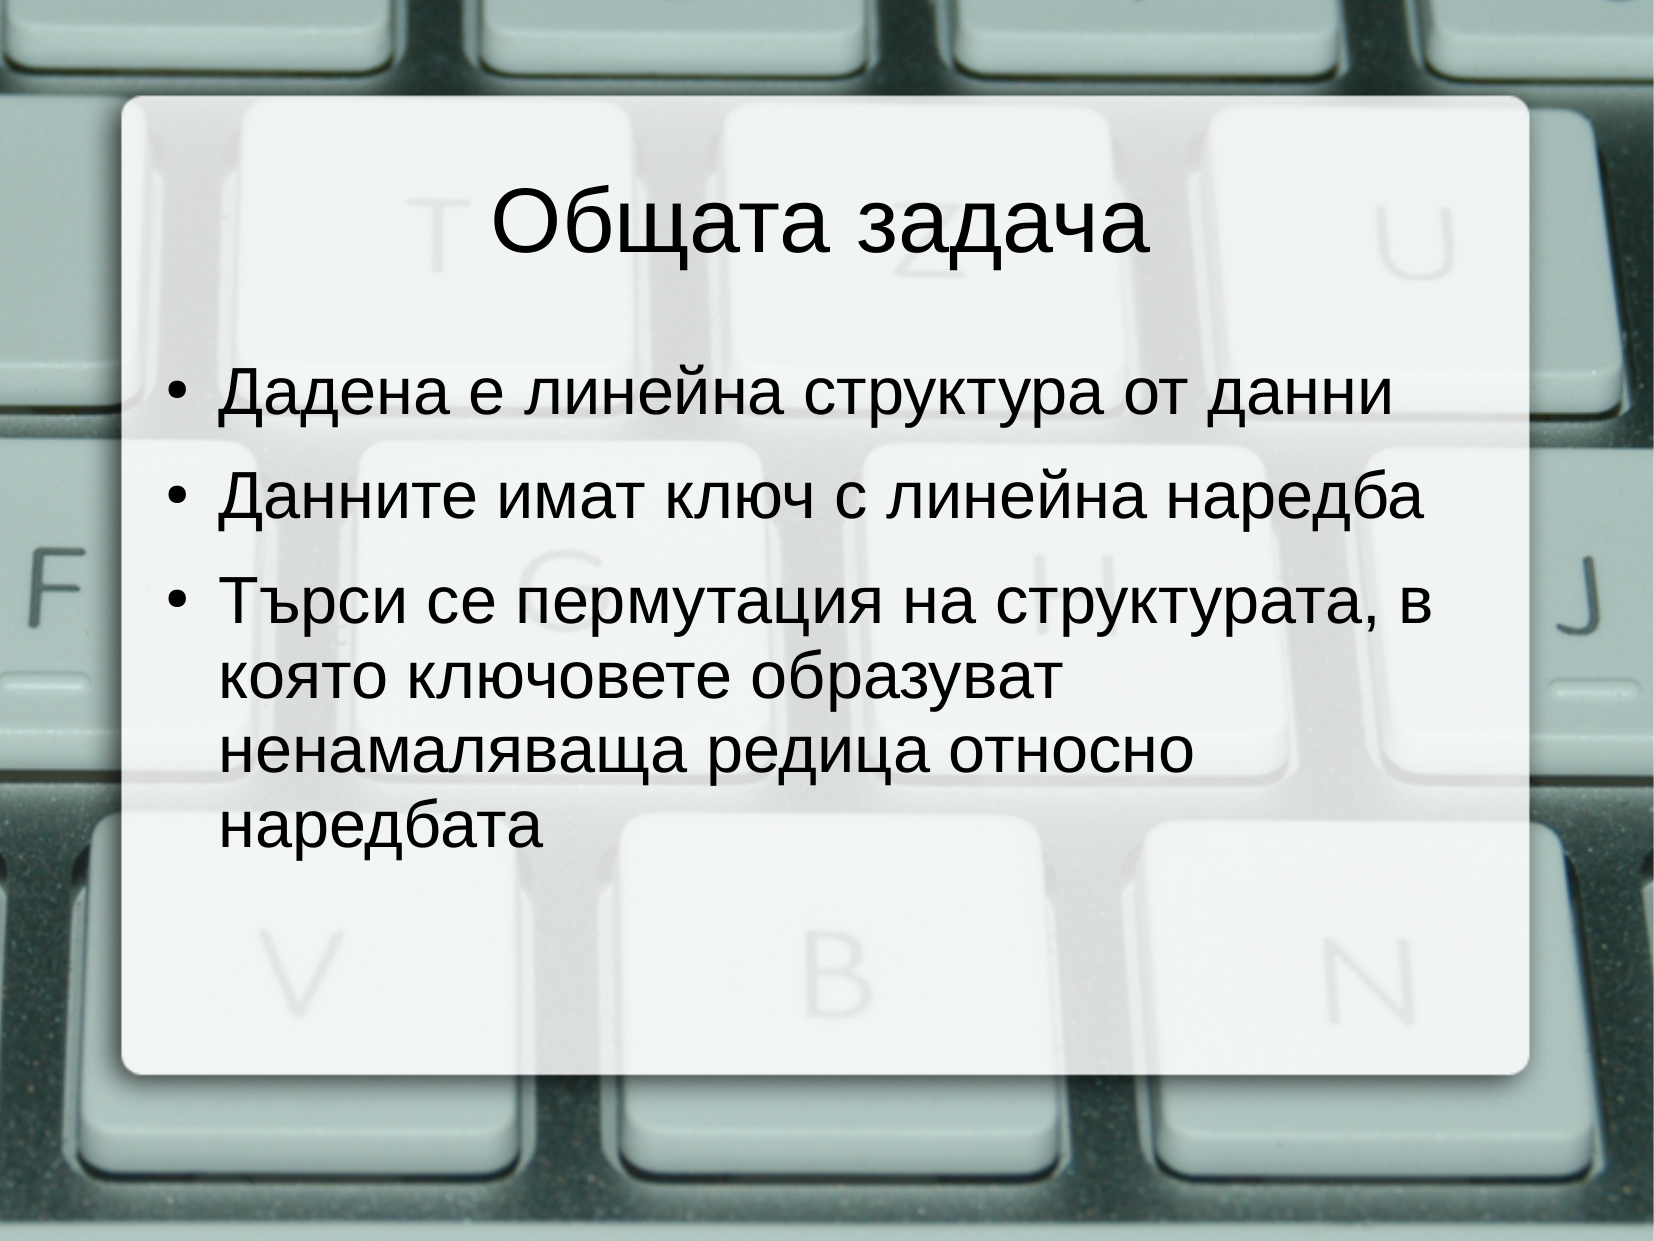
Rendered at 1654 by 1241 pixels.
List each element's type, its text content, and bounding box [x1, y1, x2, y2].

list Дадена е линейна структура от данни Данните имат ключ с линейна наредба Търси се пермутация на структурата, в която ключовете образуват ненамаляваща редица относно наредбата [147, 354, 1506, 1074]
title Общата задача [135, 117, 1506, 325]
picture [0, 0, 1654, 1241]
